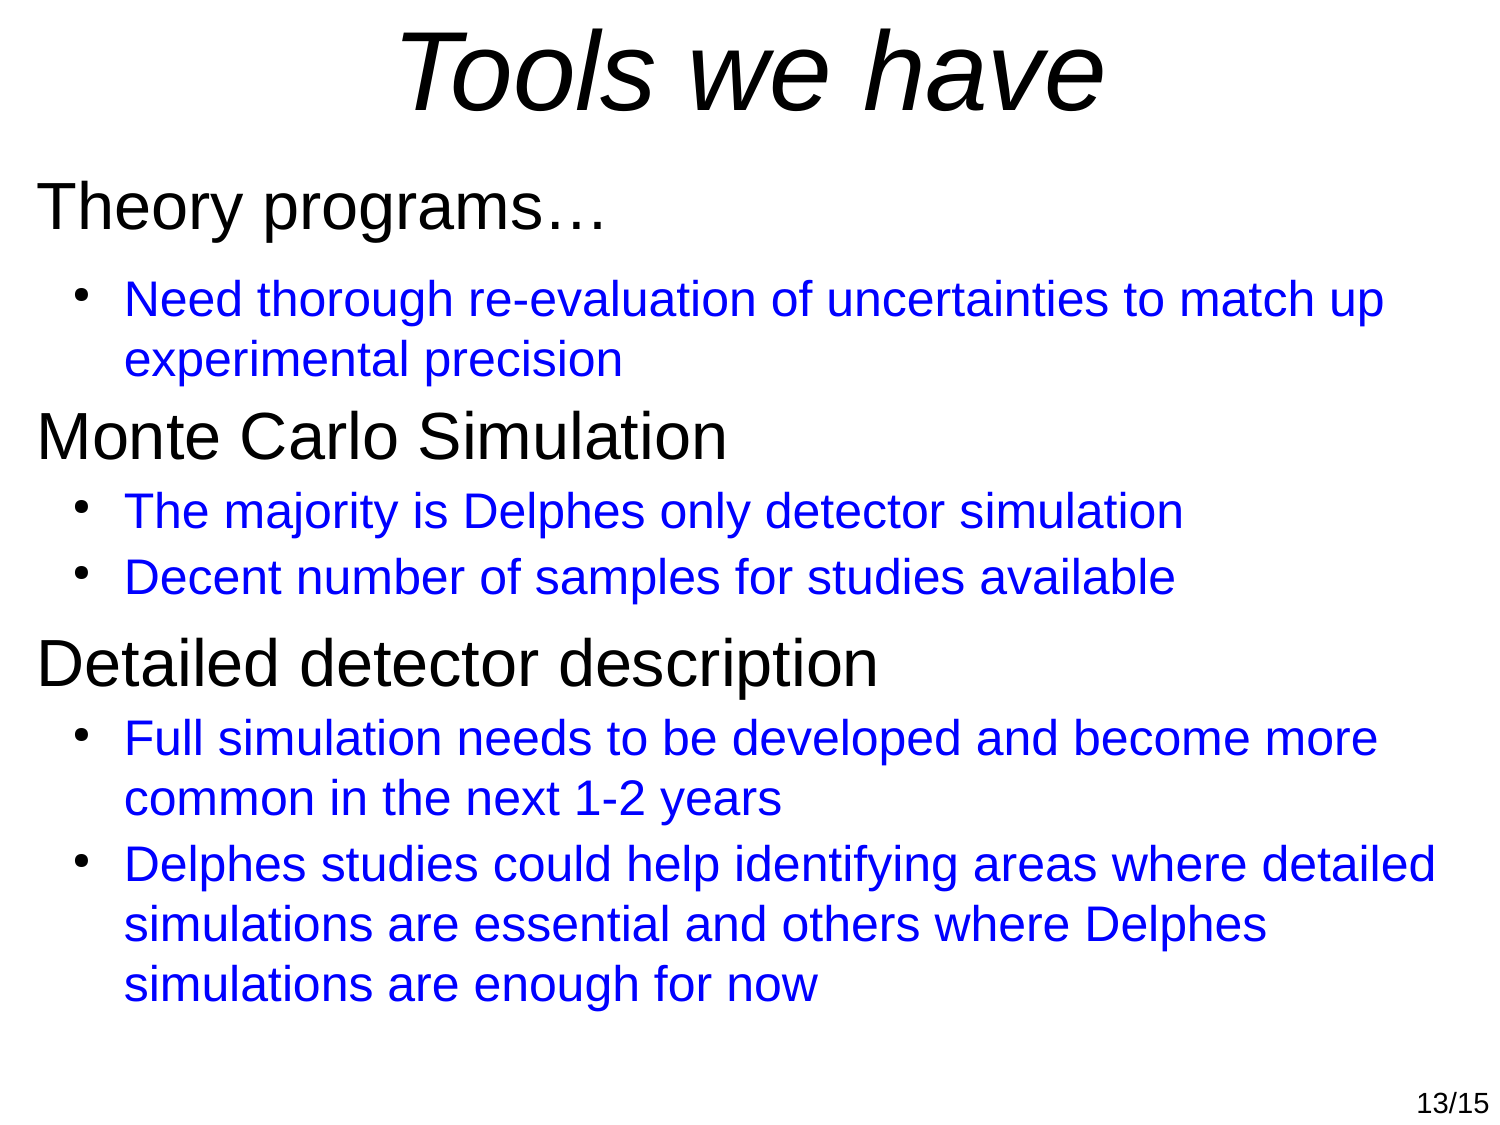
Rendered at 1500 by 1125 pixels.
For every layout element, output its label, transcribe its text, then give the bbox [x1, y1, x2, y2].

list Theory programs… Need thorough re-evaluation of uncertainties to match up experimental precision Monte Carlo Simulation The majority is Delphes only detector simulation Decent number of samples for studies available Detailed detector description Full simulation needs to be developed and become more common in the next 1-2 years Delphes studies could help identifying areas where detailed simulations are essential and others where Delphes simulations are enough for now [36, 162, 1462, 1107]
title Tools we have [0, 0, 1500, 160]
